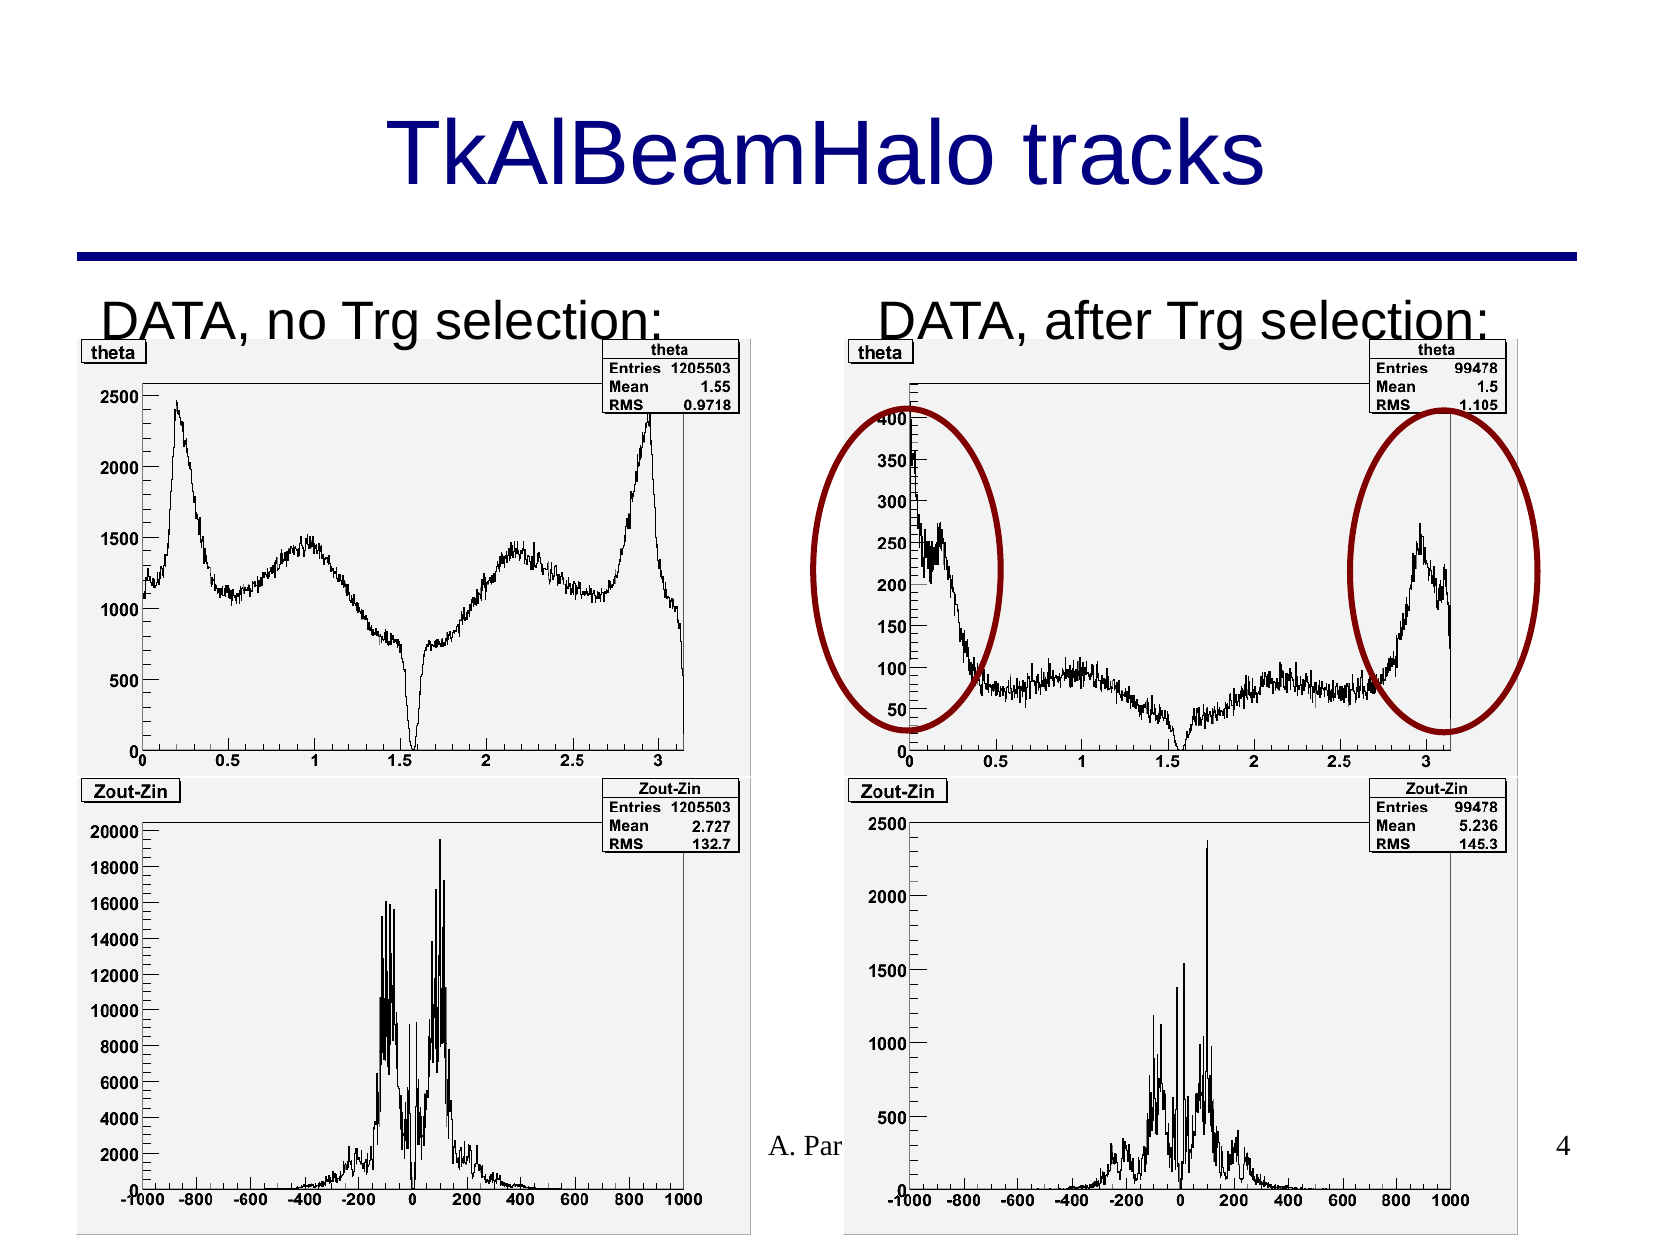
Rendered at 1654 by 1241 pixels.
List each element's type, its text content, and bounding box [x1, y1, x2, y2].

list DATA, after Trg selection: [845, 412, 997, 727]
list DATA, no Trg selection: [82, 290, 809, 1109]
list DATA, after Trg selection: [845, 290, 1572, 1094]
picture [842, 693, 1518, 1235]
picture [75, 337, 751, 1235]
title TkAlBeamHalo tracks [82, 49, 1571, 257]
